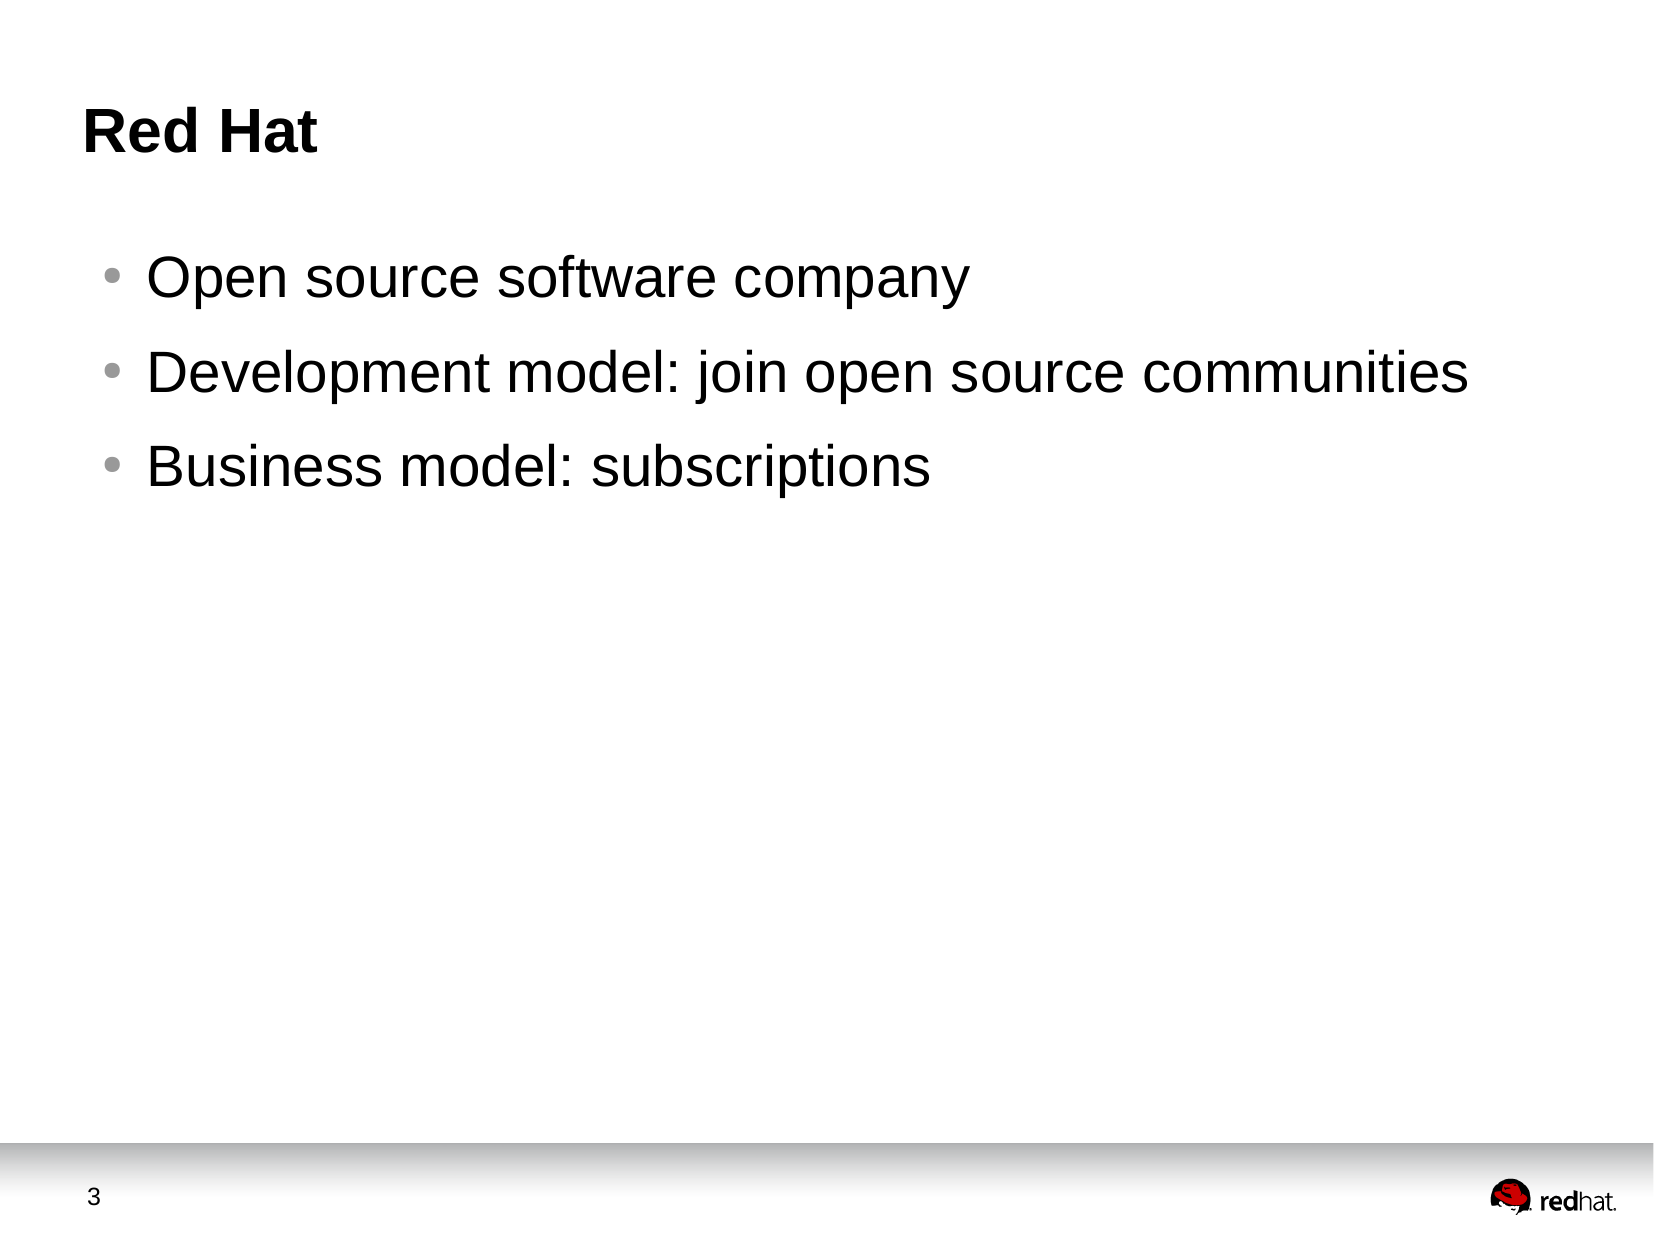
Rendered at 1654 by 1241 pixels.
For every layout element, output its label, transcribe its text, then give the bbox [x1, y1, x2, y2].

title Red Hat [82, 37, 1571, 226]
picture [0, 1143, 1654, 1241]
list Open source software company Development model: join open source communities Business model: subscriptions [86, 244, 1576, 1039]
